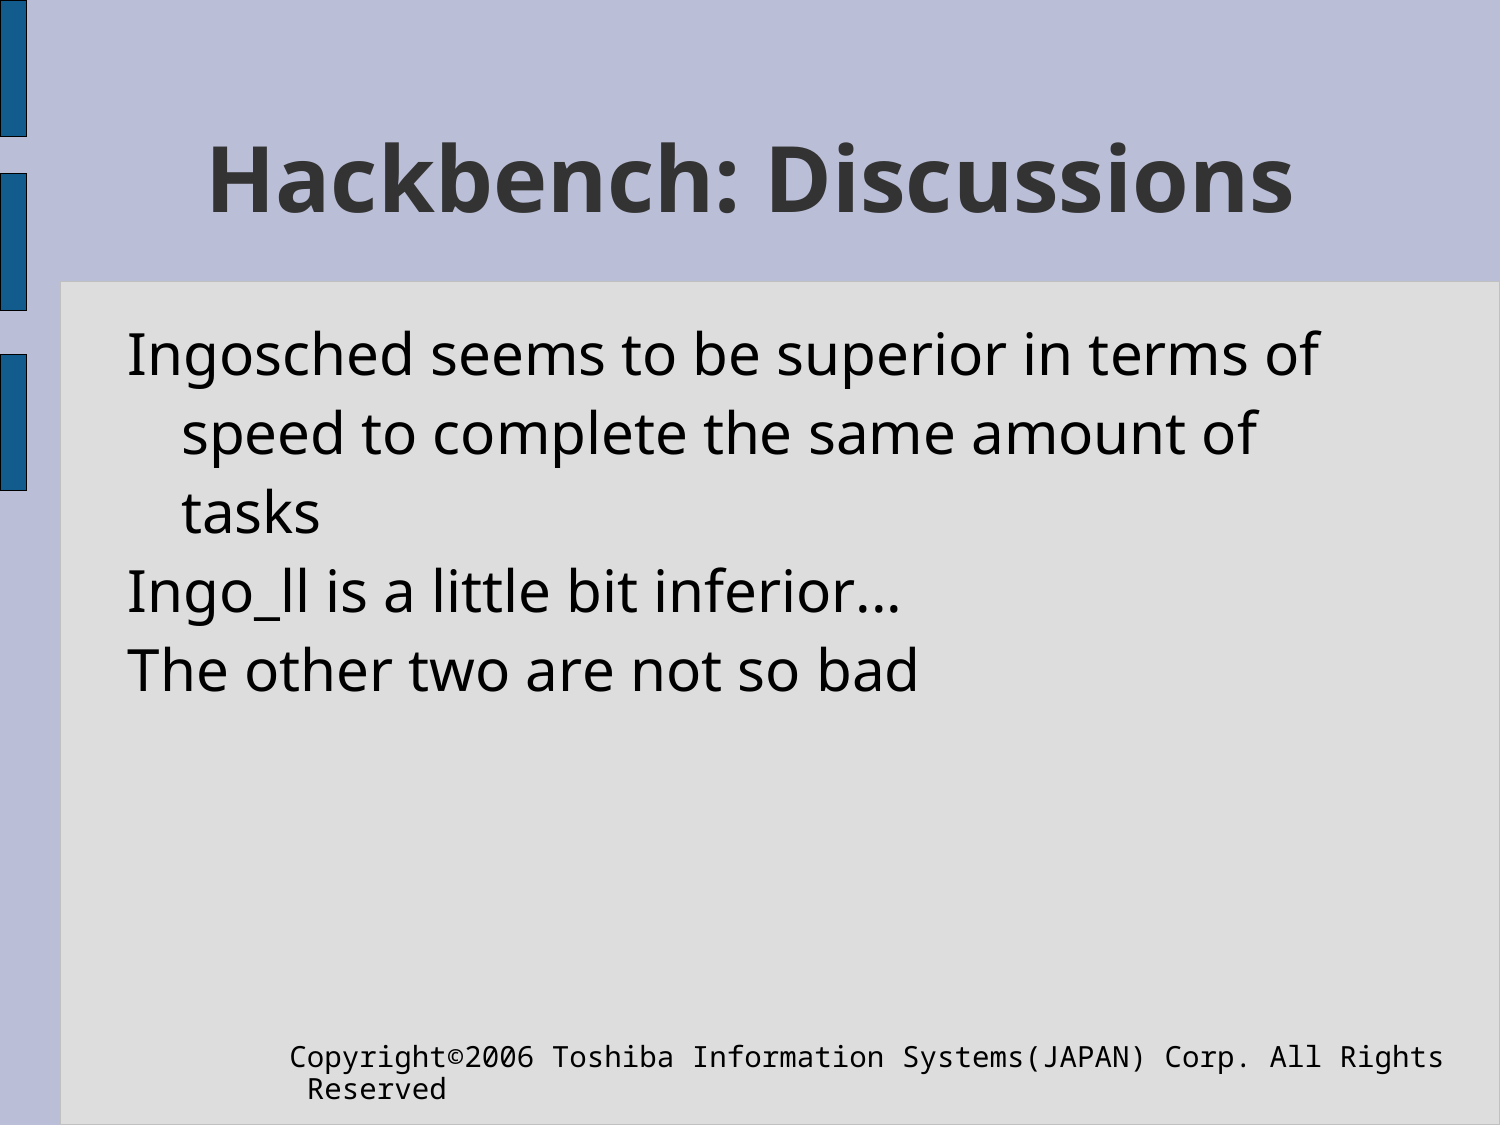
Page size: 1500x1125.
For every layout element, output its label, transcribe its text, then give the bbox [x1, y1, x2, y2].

title Hackbench: Discussions [110, 82, 1392, 271]
list Ingosched seems to be superior in terms of speed to complete the same amount of tasks Ingo_ll is a little bit inferior... The other two are not so bad [110, 312, 1392, 1022]
